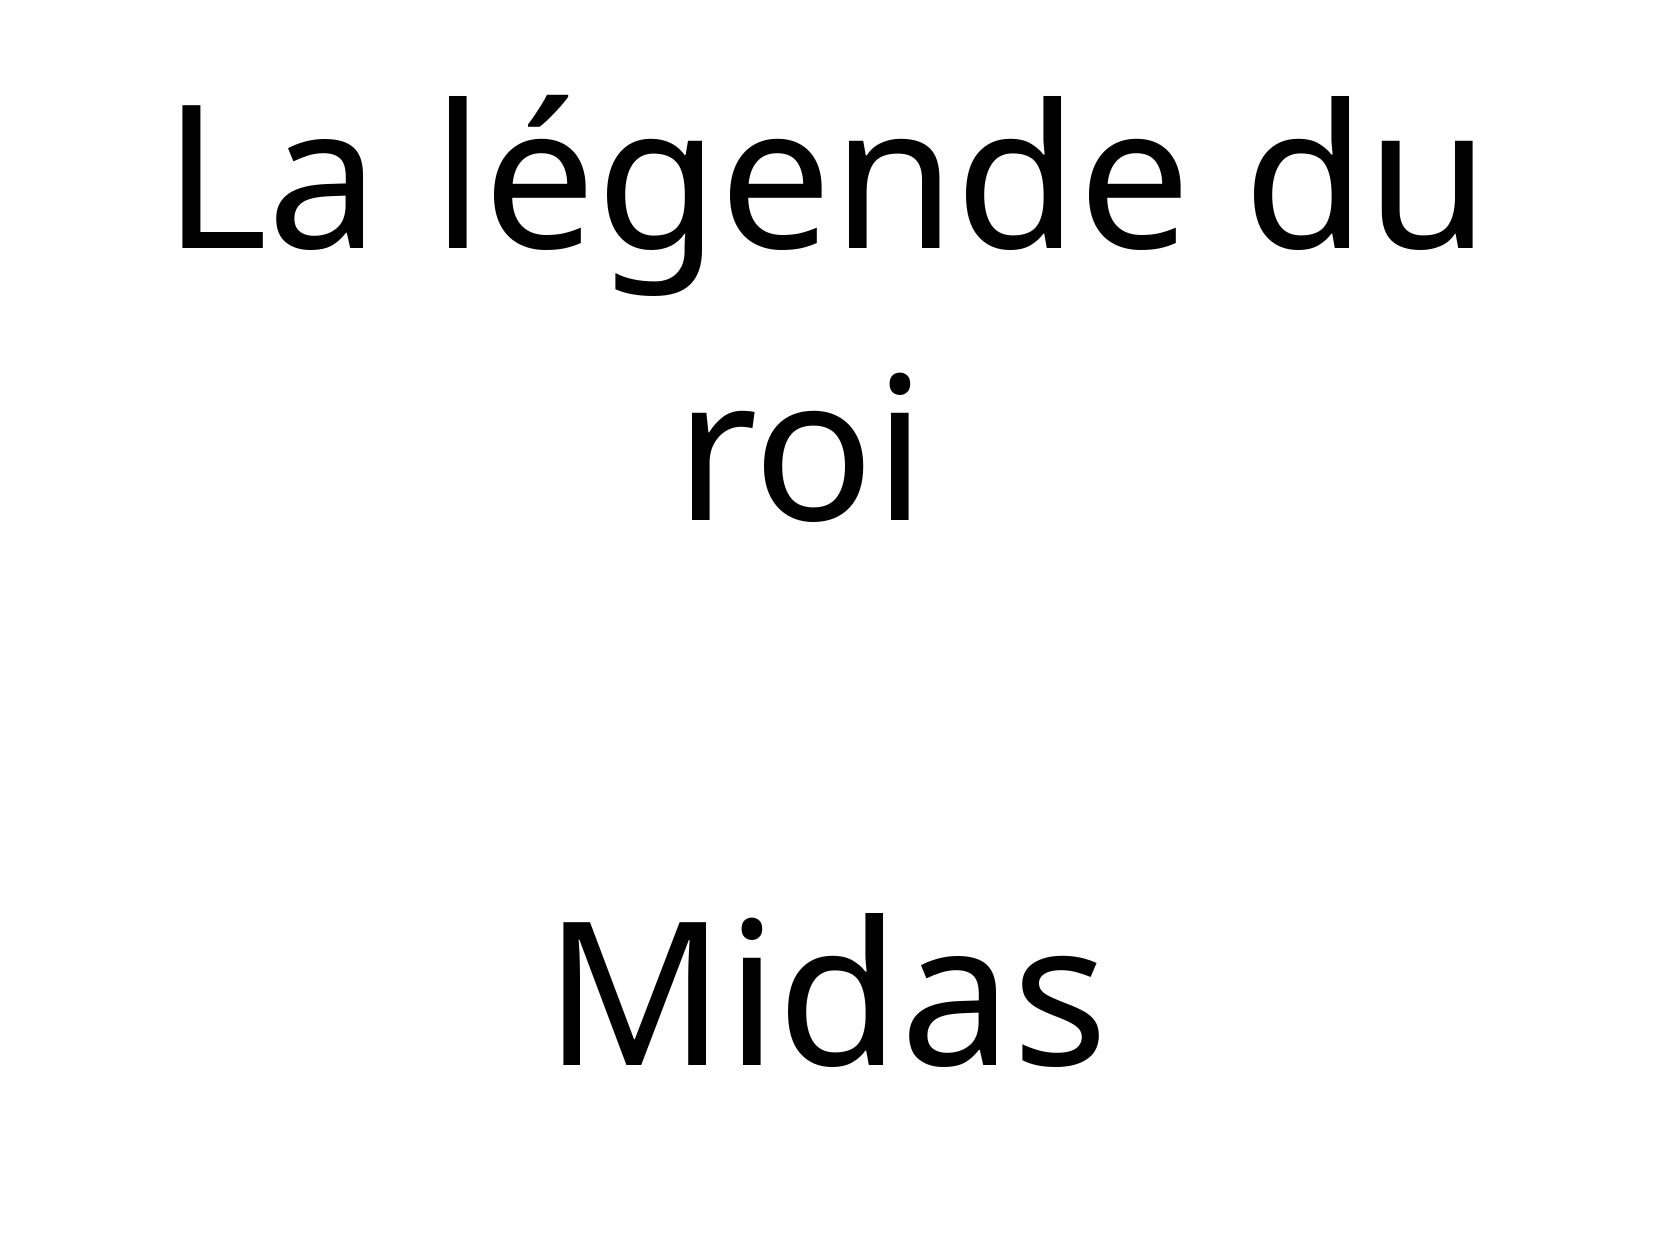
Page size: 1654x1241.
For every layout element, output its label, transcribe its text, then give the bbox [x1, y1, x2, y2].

subtitle La légende du roi Midas [82, 21, 1571, 1137]
